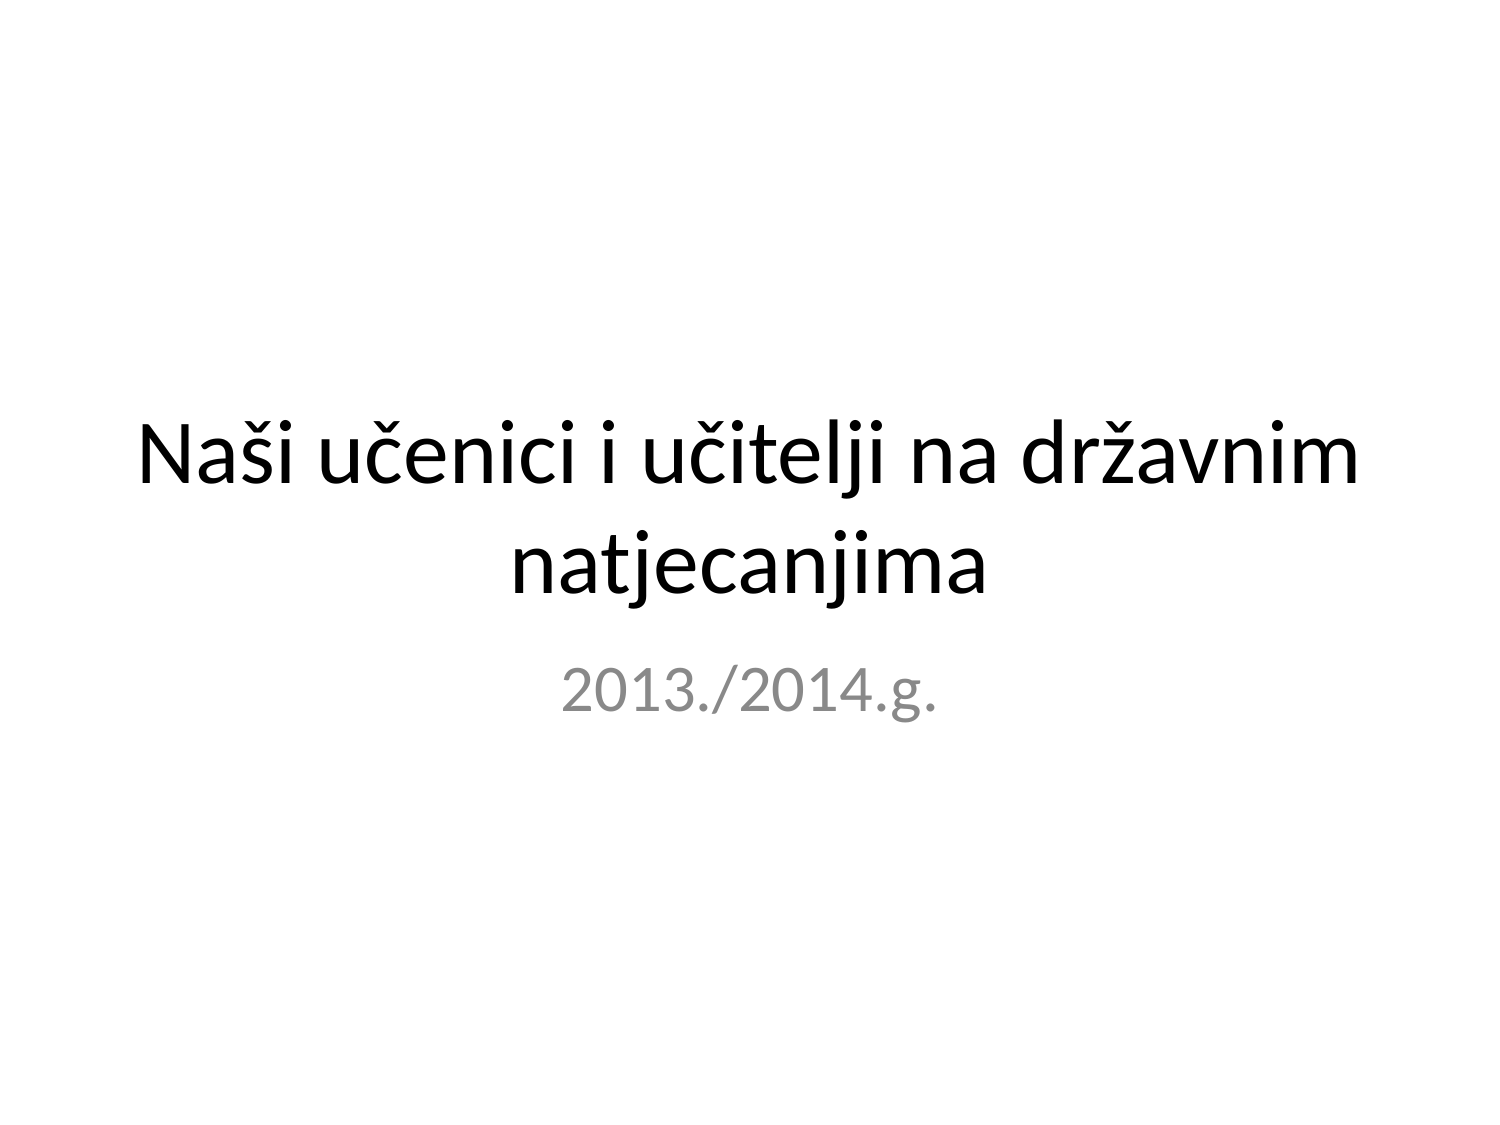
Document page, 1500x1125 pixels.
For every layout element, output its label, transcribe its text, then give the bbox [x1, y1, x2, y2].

title Naši učenici i učitelji na državnim natjecanjima [112, 349, 1388, 764]
subtitle 2013./2014.g. [225, 637, 1276, 925]
